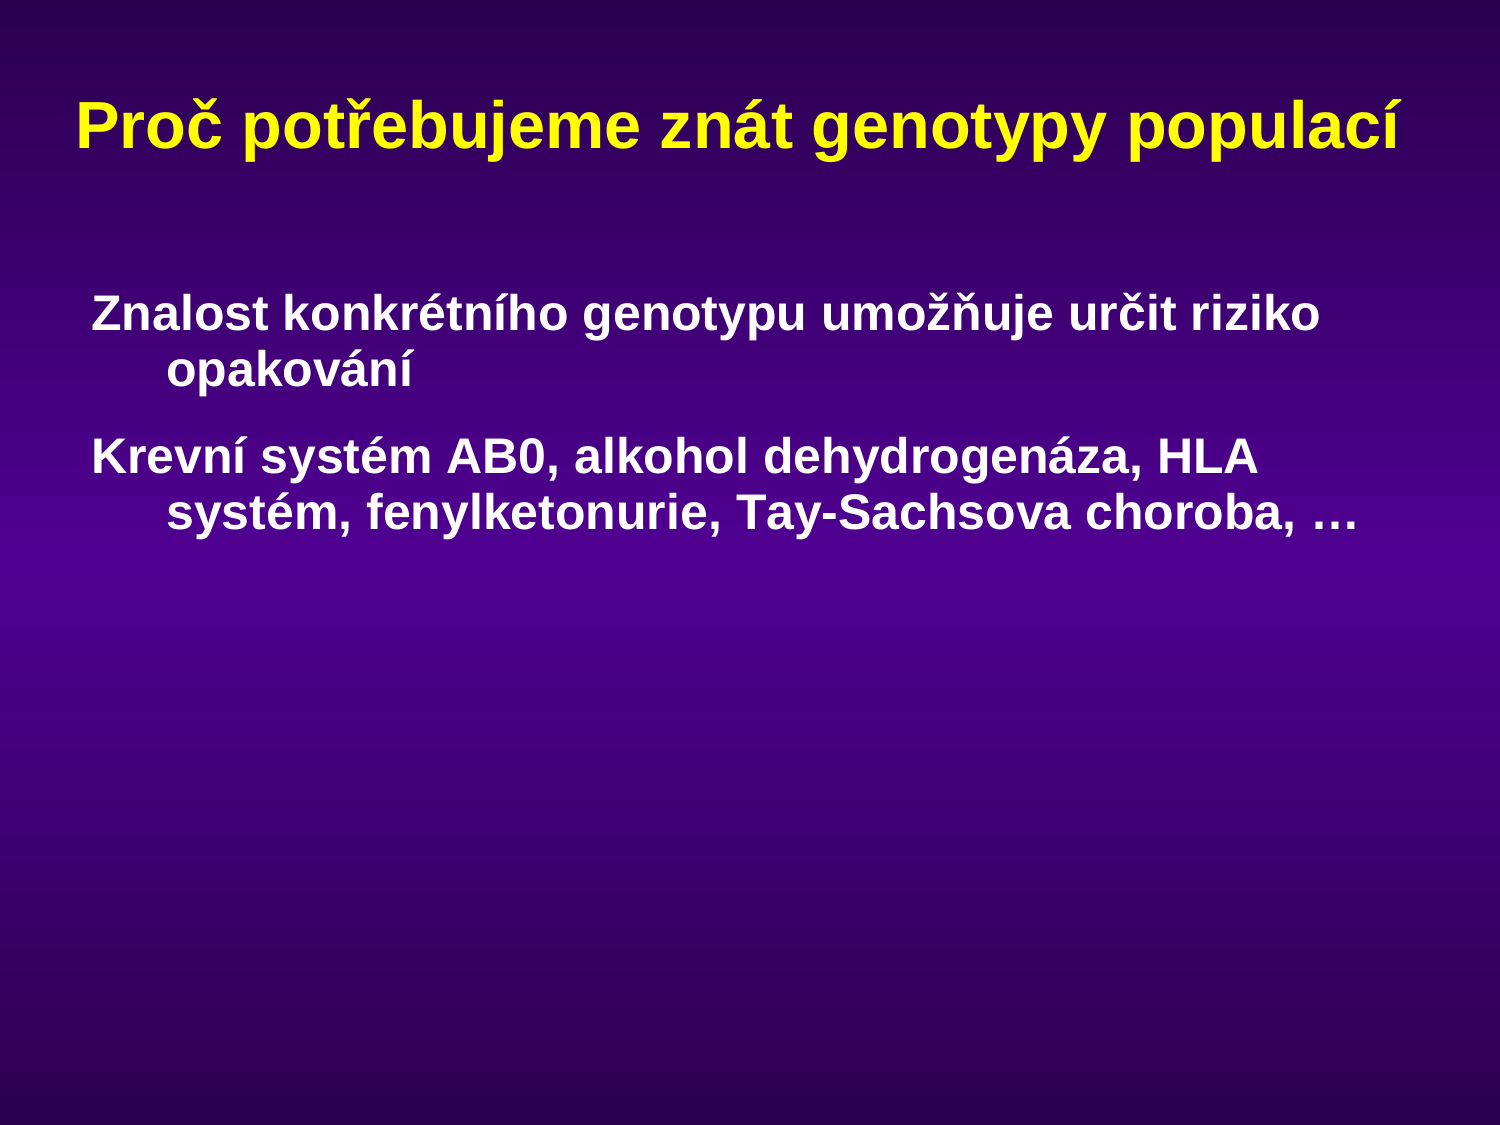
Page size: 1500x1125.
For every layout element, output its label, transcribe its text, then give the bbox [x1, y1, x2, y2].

text_box Znalost konkrétního genotypu umožňuje určit riziko opakování Krevní systém AB0, alkohol dehydrogenáza, HLA systém, fenylketonurie, Tay-Sachsova choroba, … [76, 277, 1424, 548]
text_box Proč potřebujeme znát genotypy populací [53, 78, 1424, 173]
